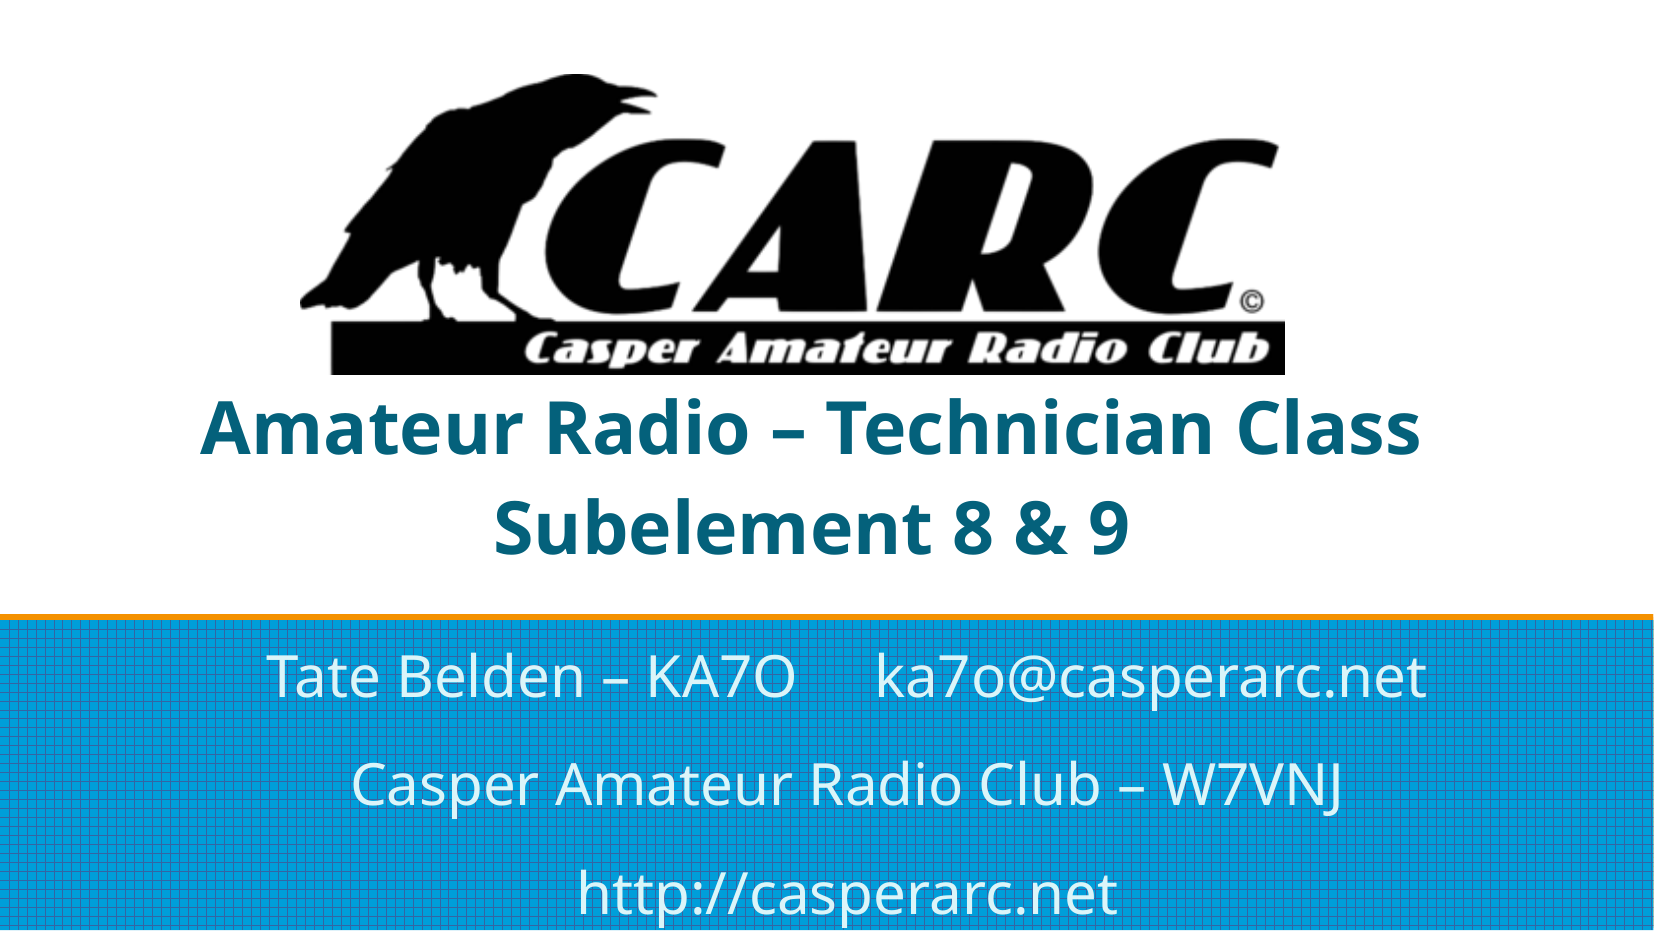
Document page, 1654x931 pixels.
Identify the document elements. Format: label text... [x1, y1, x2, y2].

picture [300, 74, 1285, 376]
subtitle Tate Belden – KA7O ka7o@casperarc.net Casper Amateur Radio Club – W7VNJ http://casperarc.net [73, 634, 1551, 898]
title Amateur Radio – Technician Class Subelement 8 & 9 [73, 375, 1551, 576]
